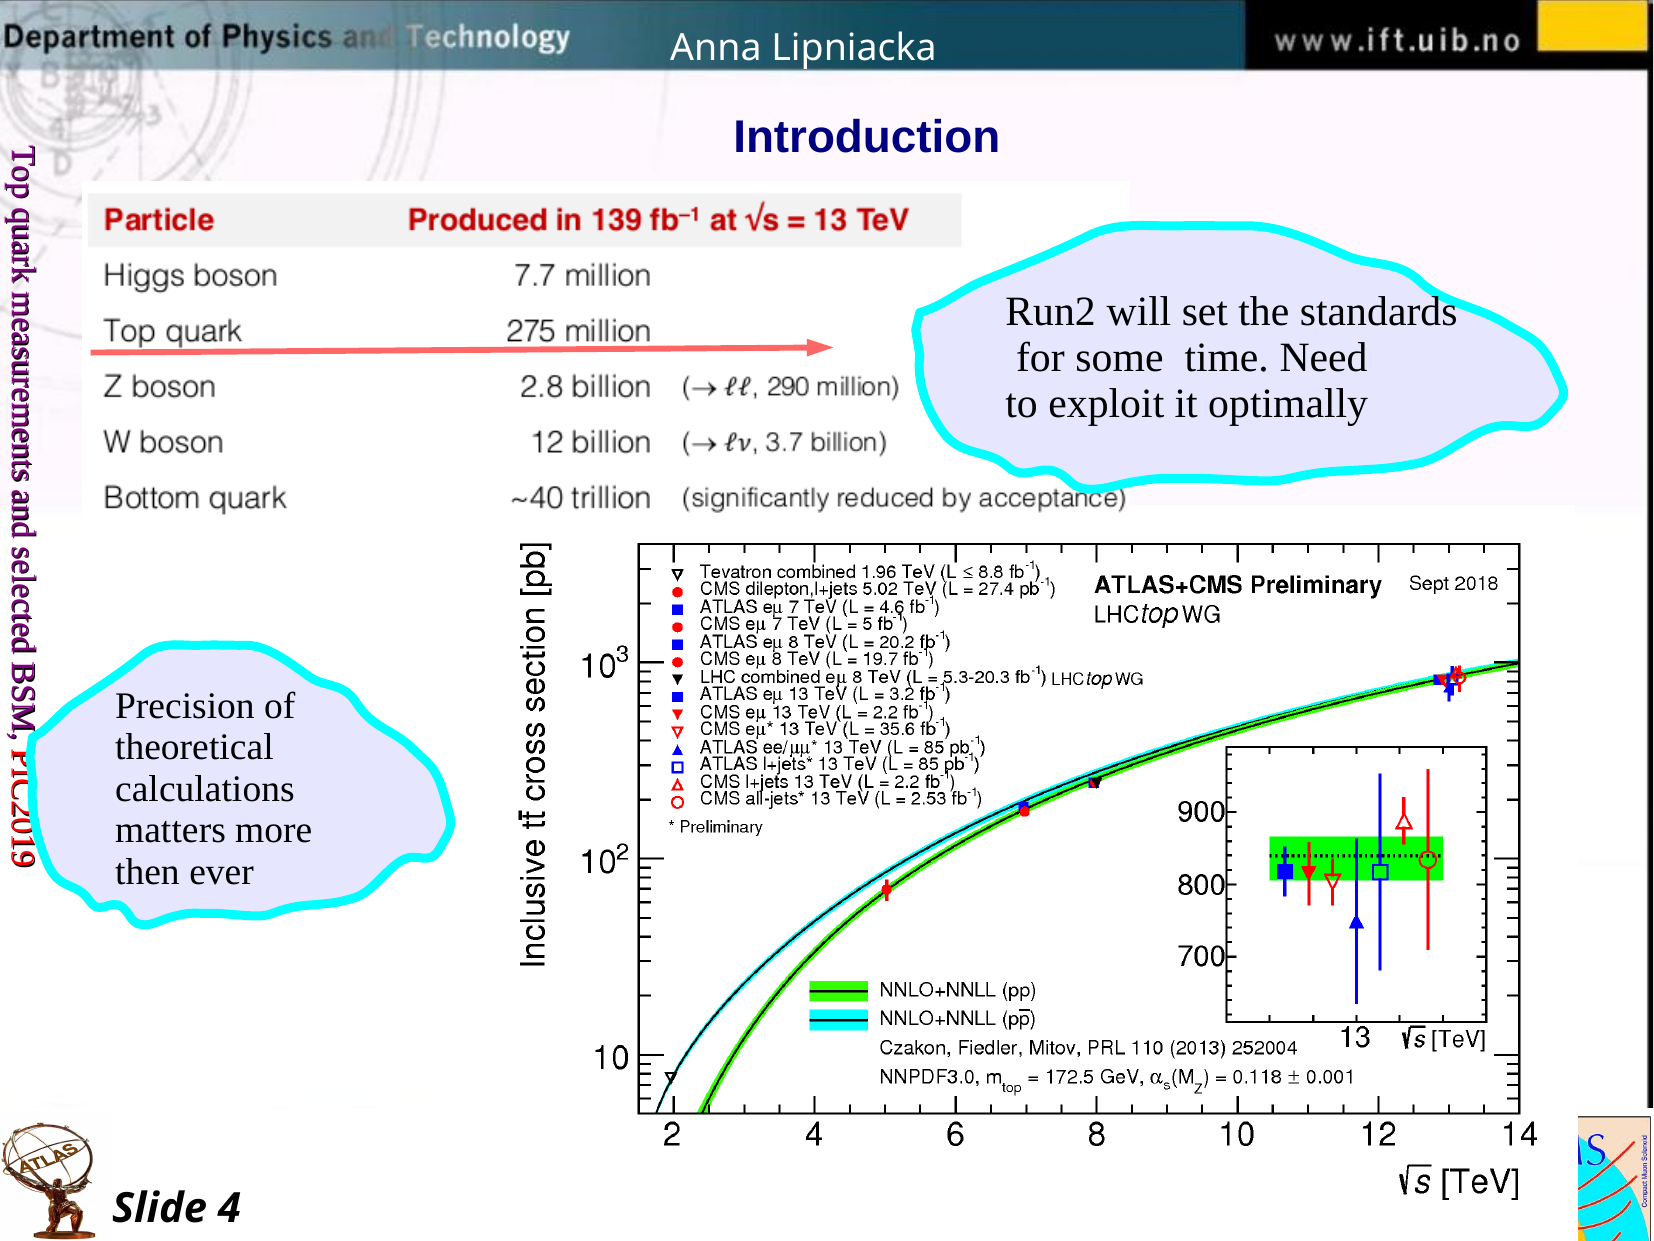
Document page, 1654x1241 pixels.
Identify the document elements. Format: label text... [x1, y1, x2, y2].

picture [0, 0, 1654, 1241]
text_box Slide 4 [112, 1177, 280, 1232]
text_box Run2 will set the standards for some time. Need to exploit it optimally [1005, 288, 1459, 440]
text_box [127, 913, 274, 925]
text_box Precision of theoretical calculations matters more then ever [115, 684, 328, 913]
text_box [915, 225, 1564, 490]
text_box [328, 684, 451, 904]
text_box [29, 644, 327, 908]
picture [0, 1113, 112, 1241]
title Introduction [195, 67, 1539, 207]
